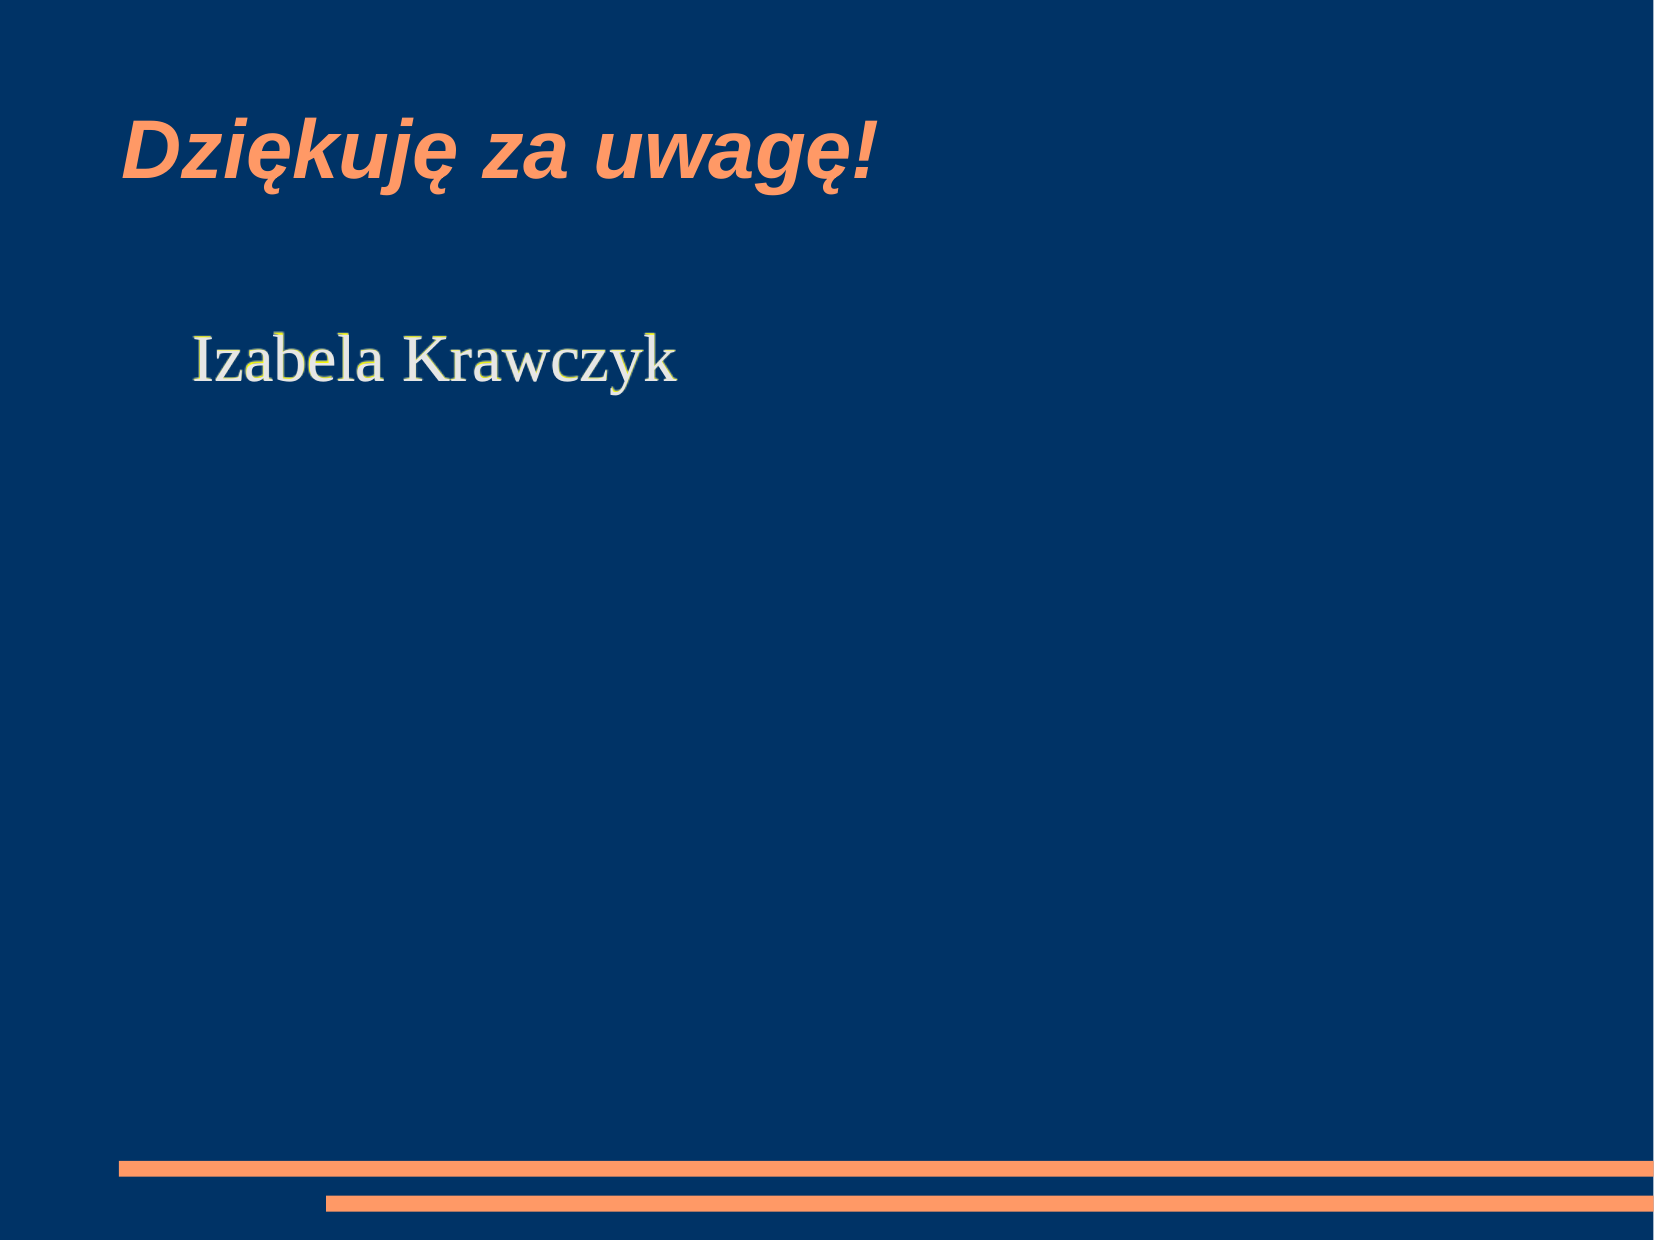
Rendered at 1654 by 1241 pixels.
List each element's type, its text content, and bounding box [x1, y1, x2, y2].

list Izabela Krawczyk [121, 321, 1561, 1132]
title Dziękuję za uwagę! [121, 46, 1534, 254]
